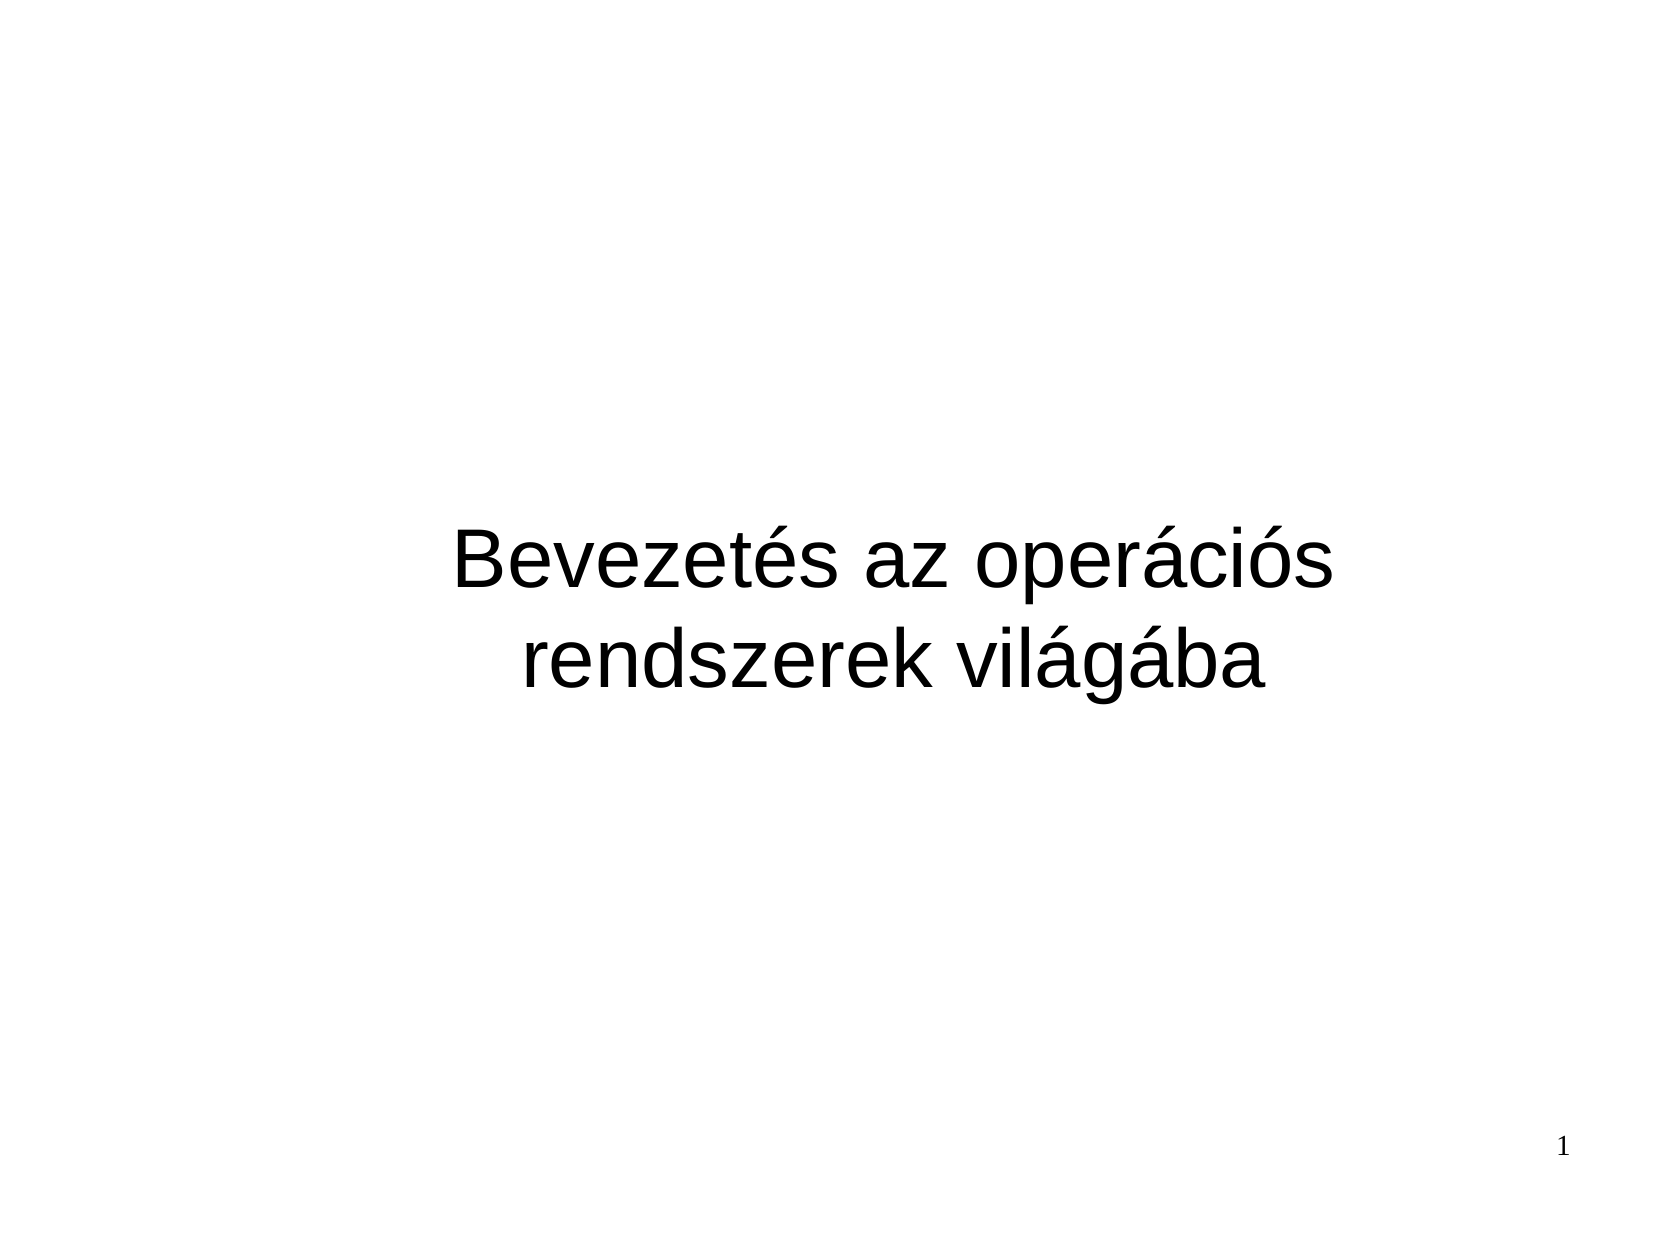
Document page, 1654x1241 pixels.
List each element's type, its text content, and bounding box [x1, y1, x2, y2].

text_box Bevezetés az operációs rendszerek világába [384, 496, 1404, 712]
